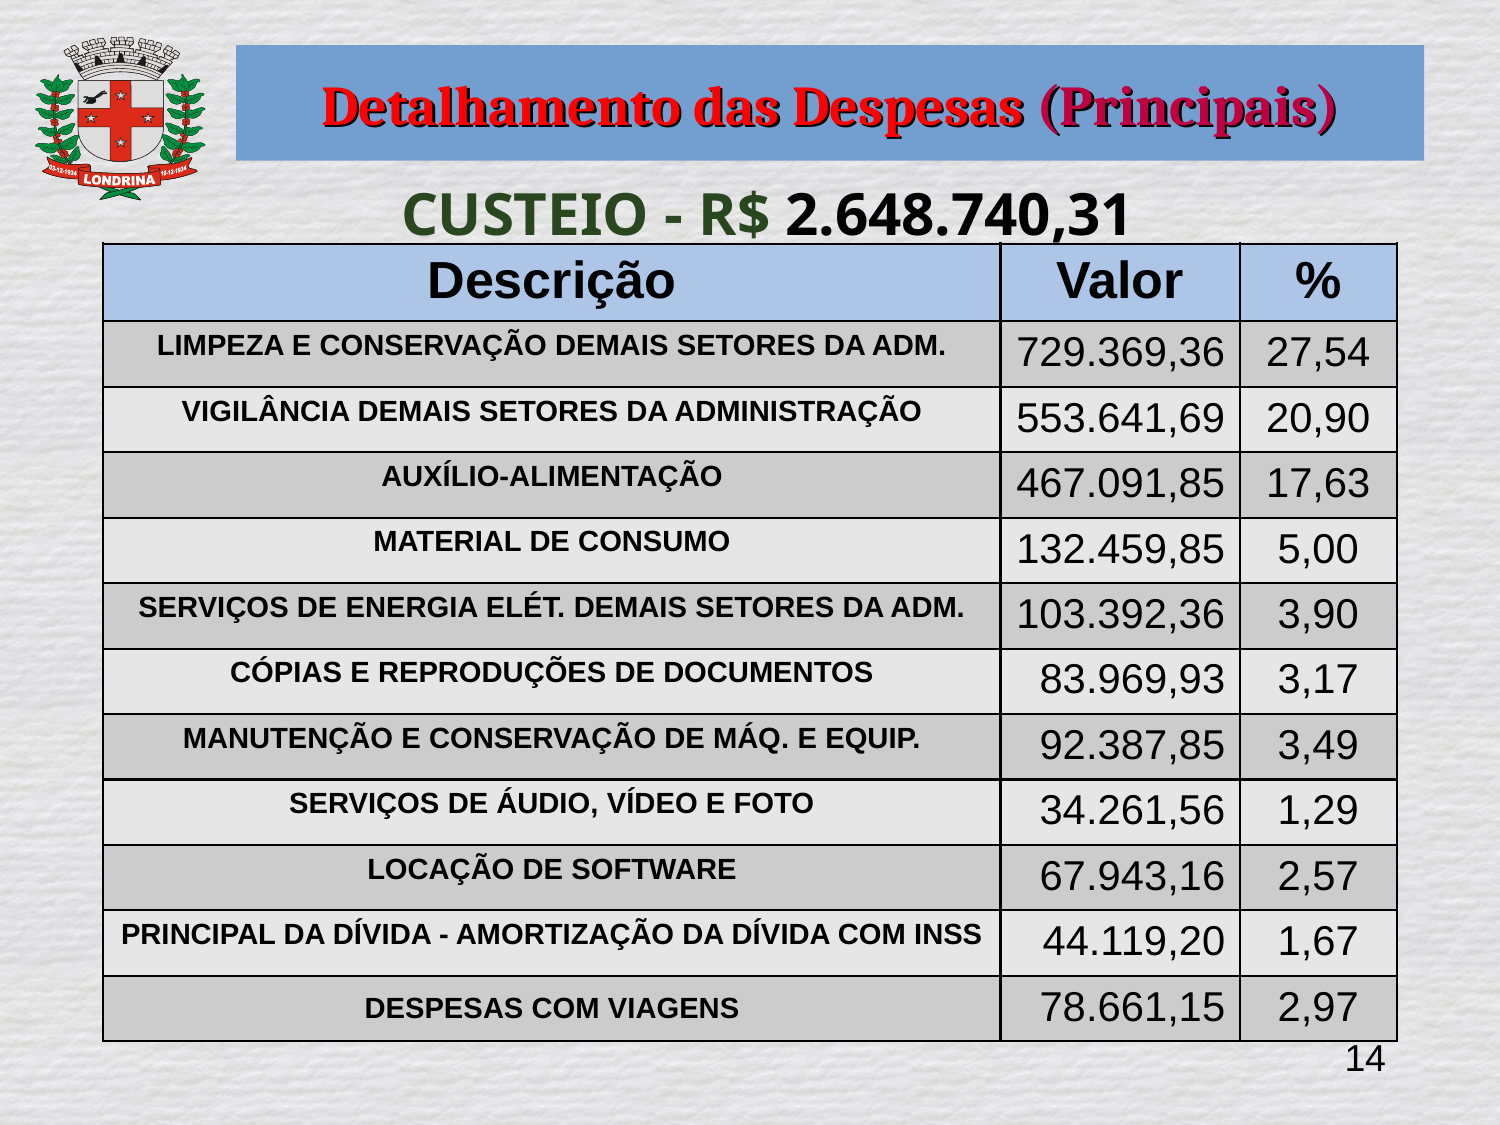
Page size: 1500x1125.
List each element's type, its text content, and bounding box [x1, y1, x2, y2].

table_cell 729.369,36 [1002, 322, 1239, 386]
table_cell 2,97 [1241, 977, 1396, 1040]
text_box Detalhamento das Despesas (Principais) [236, 45, 1425, 161]
table_cell SERVIÇOS DE ÁUDIO, VÍDEO E FOTO [104, 781, 999, 844]
table_cell 467.091,85 [1002, 453, 1239, 517]
picture [0, 0, 1500, 1125]
table_cell 92.387,85 [1002, 715, 1239, 778]
table_cell VIGILÂNCIA DEMAIS SETORES DA ADMINISTRAÇÃO [104, 388, 999, 451]
table_cell 1,67 [1241, 911, 1396, 975]
table_cell PRINCIPAL DA DÍVIDA - AMORTIZAÇÃO DA DÍVIDA COM INSS [104, 911, 999, 975]
table_cell 20,90 [1241, 388, 1396, 451]
table_cell 2,57 [1241, 846, 1396, 909]
table_cell MANUTENÇÃO E CONSERVAÇÃO DE MÁQ. E EQUIP. [104, 715, 999, 778]
table_cell 78.661,15 [1002, 977, 1239, 1040]
table_cell LIMPEZA E CONSERVAÇÃO DEMAIS SETORES DA ADM. [104, 322, 999, 386]
text_box <número> [1329, 1027, 1500, 1098]
table_cell 34.261,56 [1002, 781, 1239, 844]
table_cell CÓPIAS E REPRODUÇÕES DE DOCUMENTOS [104, 650, 999, 713]
table_header Valor [1002, 245, 1239, 320]
table_cell 83.969,93 [1002, 650, 1239, 713]
table_cell 103.392,36 [1002, 584, 1239, 648]
table_cell 3,49 [1241, 715, 1396, 778]
table_header % [1241, 245, 1396, 320]
table_cell SERVIÇOS DE ENERGIA ELÉT. DEMAIS SETORES DA ADM. [104, 584, 999, 648]
table_cell 67.943,16 [1002, 846, 1239, 909]
table_cell 27,54 [1241, 322, 1396, 386]
table_cell 3,90 [1241, 584, 1396, 648]
table_cell AUXÍLIO-ALIMENTAÇÃO [104, 453, 999, 517]
table_cell 132.459,85 [1002, 519, 1239, 582]
table_cell 3,17 [1241, 650, 1396, 713]
table_cell 553.641,69 [1002, 388, 1239, 451]
table_cell 44.119,20 [1002, 911, 1239, 975]
text_box CUSTEIO - R$ 2.648.740,31 [330, 170, 1205, 243]
table_cell DESPESAS COM VIAGENS [104, 977, 999, 1040]
table_cell 5,00 [1241, 519, 1396, 582]
table_header Descrição [104, 245, 999, 320]
table_cell MATERIAL DE CONSUMO [104, 519, 999, 582]
table_cell 17,63 [1241, 453, 1396, 517]
table_cell 1,29 [1241, 781, 1396, 844]
table_cell LOCAÇÃO DE SOFTWARE [104, 846, 999, 909]
